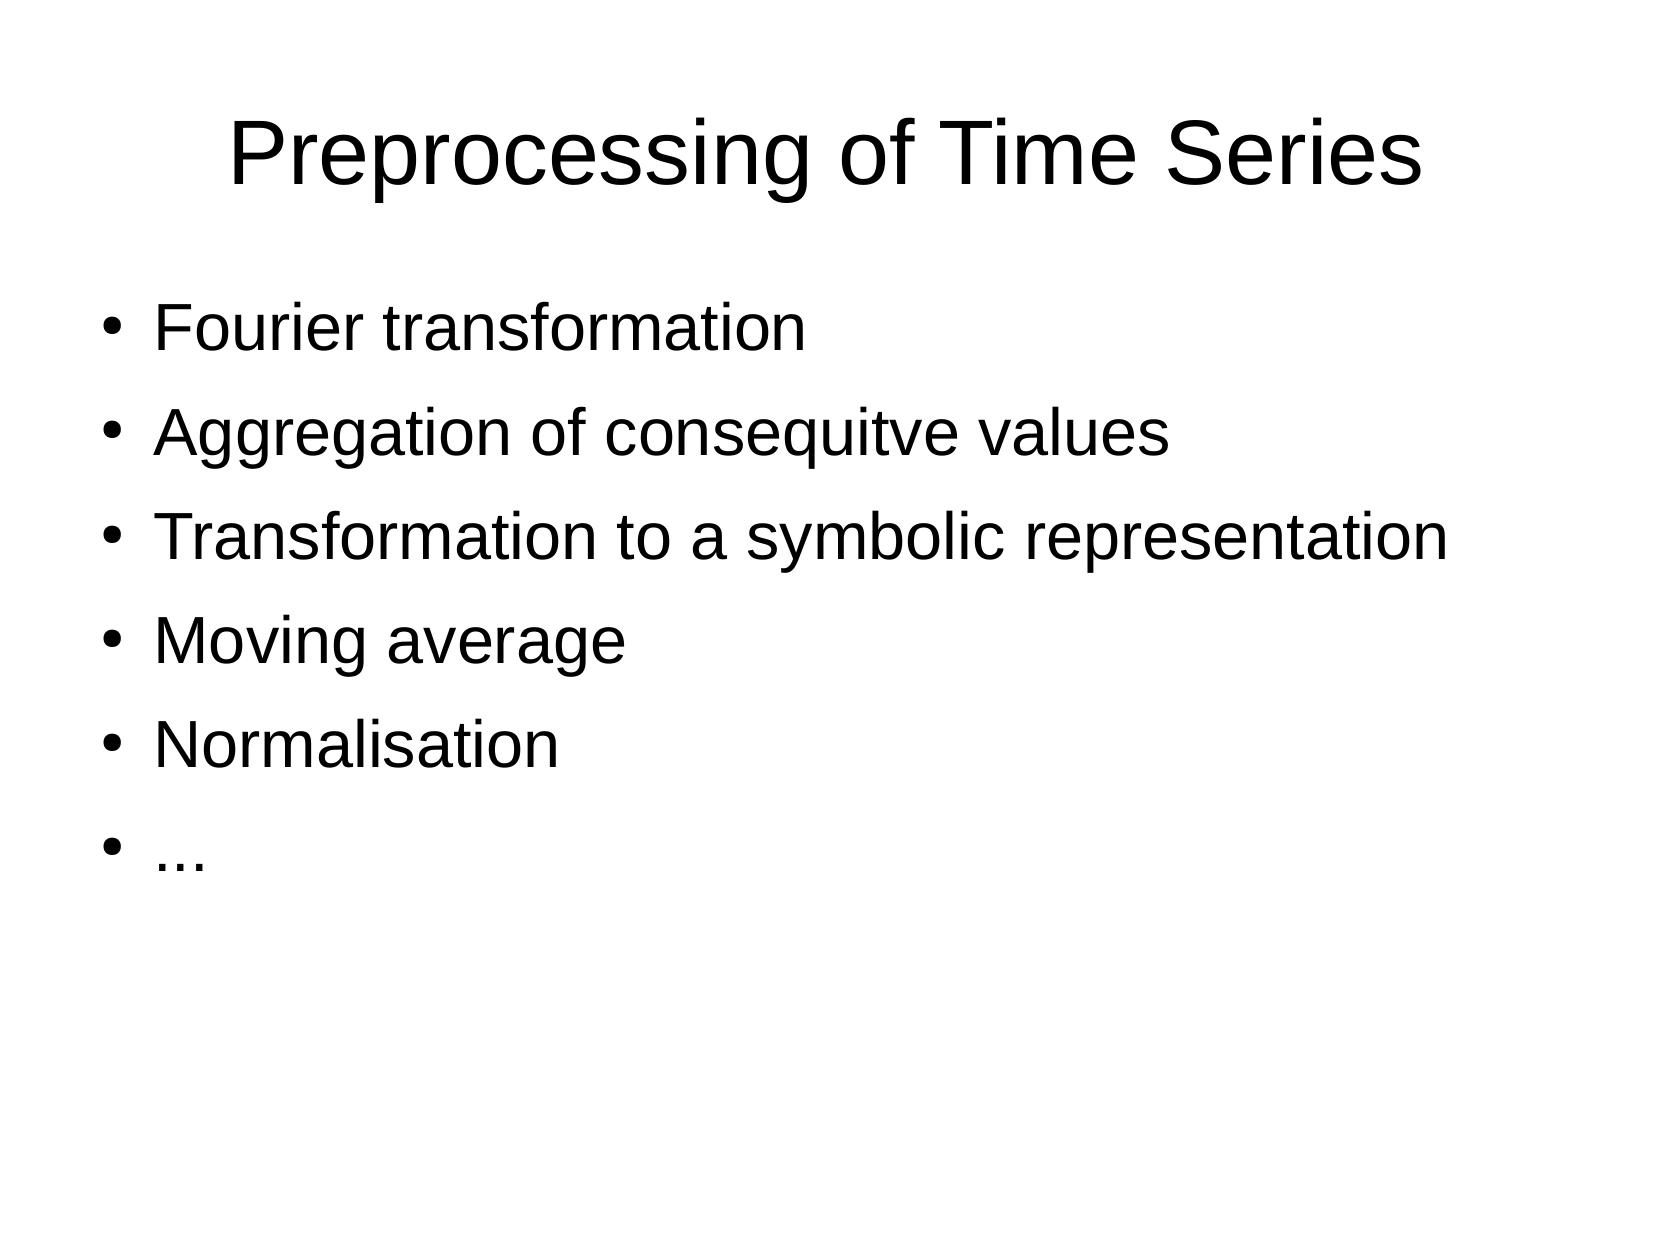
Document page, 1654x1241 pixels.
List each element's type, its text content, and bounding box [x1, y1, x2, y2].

title Preprocessing of Time Series [82, 49, 1571, 257]
list Fourier transformation Aggregation of consequitve values Transformation to a symbolic representation Moving average Normalisation ... [82, 290, 1571, 1109]
